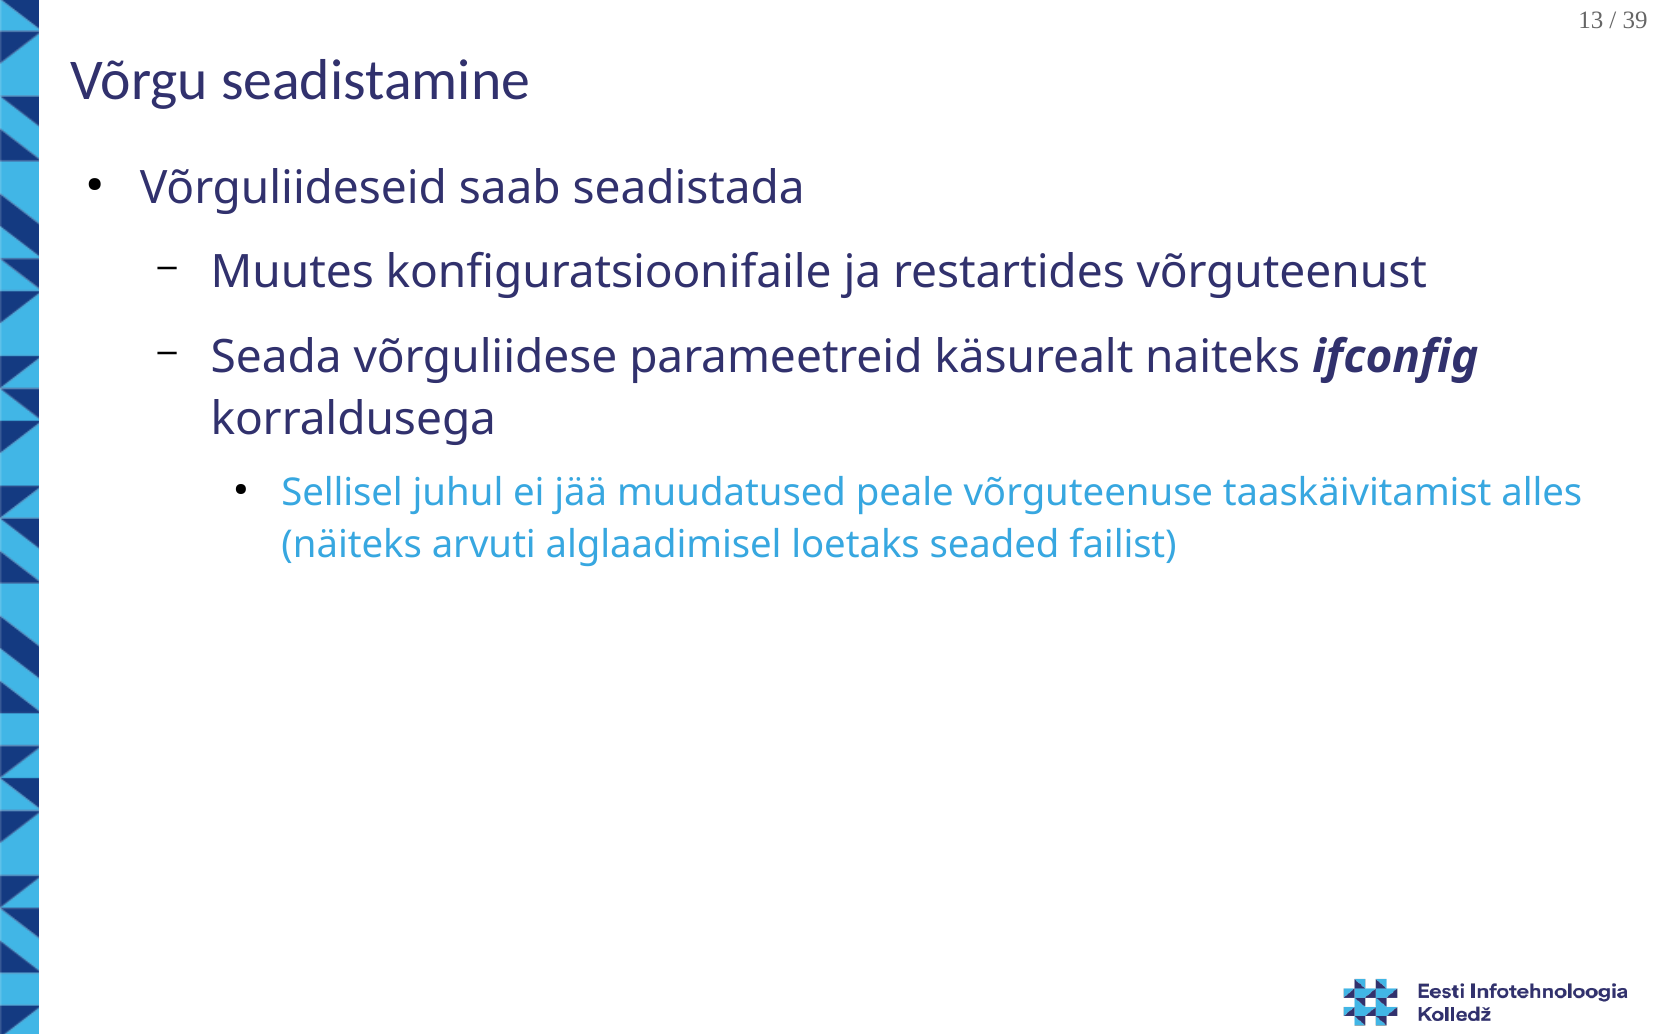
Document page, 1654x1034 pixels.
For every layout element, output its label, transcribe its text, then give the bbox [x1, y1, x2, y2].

title Võrgu seadistamine [70, 41, 1630, 130]
list Võrguliideseid saab seadistada Muutes konfiguratsioonifaile ja restartides võrguteenust Seada võrguliidese parameetreid käsurealt naiteks ifconfig korraldusega Sellisel juhul ei jää muudatused peale võrguteenuse taaskäivitamist alles (näiteks arvuti alglaadimisel loetaks seaded failist) [68, 153, 1630, 957]
